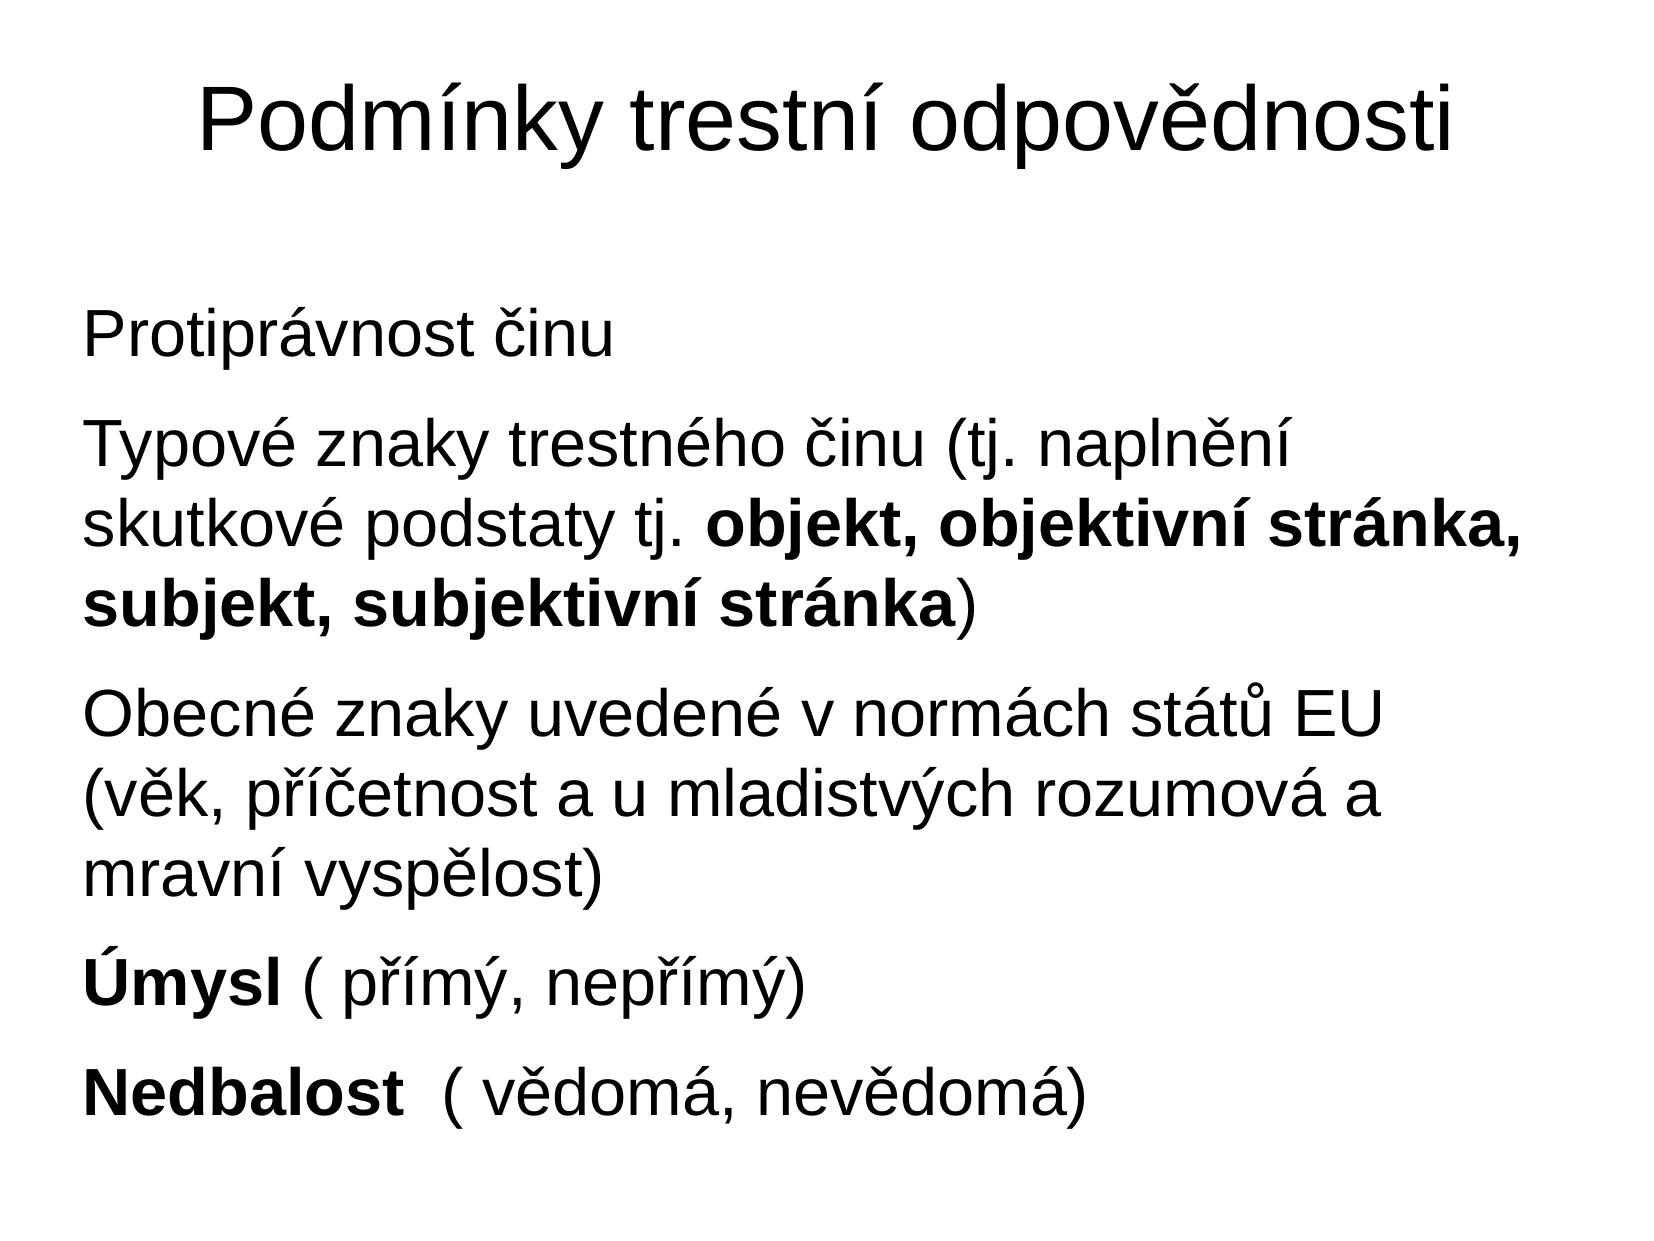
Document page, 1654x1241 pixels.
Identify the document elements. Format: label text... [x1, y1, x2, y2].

list Protiprávnost činu Typové znaky trestného činu (tj. naplnění skutkové podstaty tj. objekt, objektivní stránka, subjekt, subjektivní stránka) Obecné znaky uvedené v normách států EU (věk, příčetnost a u mladistvých rozumová a mravní vyspělost) Úmysl ( přímý, nepřímý) Nedbalost ( vědomá, nevědomá) [82, 290, 1538, 1158]
title Podmínky trestní odpovědnosti [82, 49, 1571, 179]
